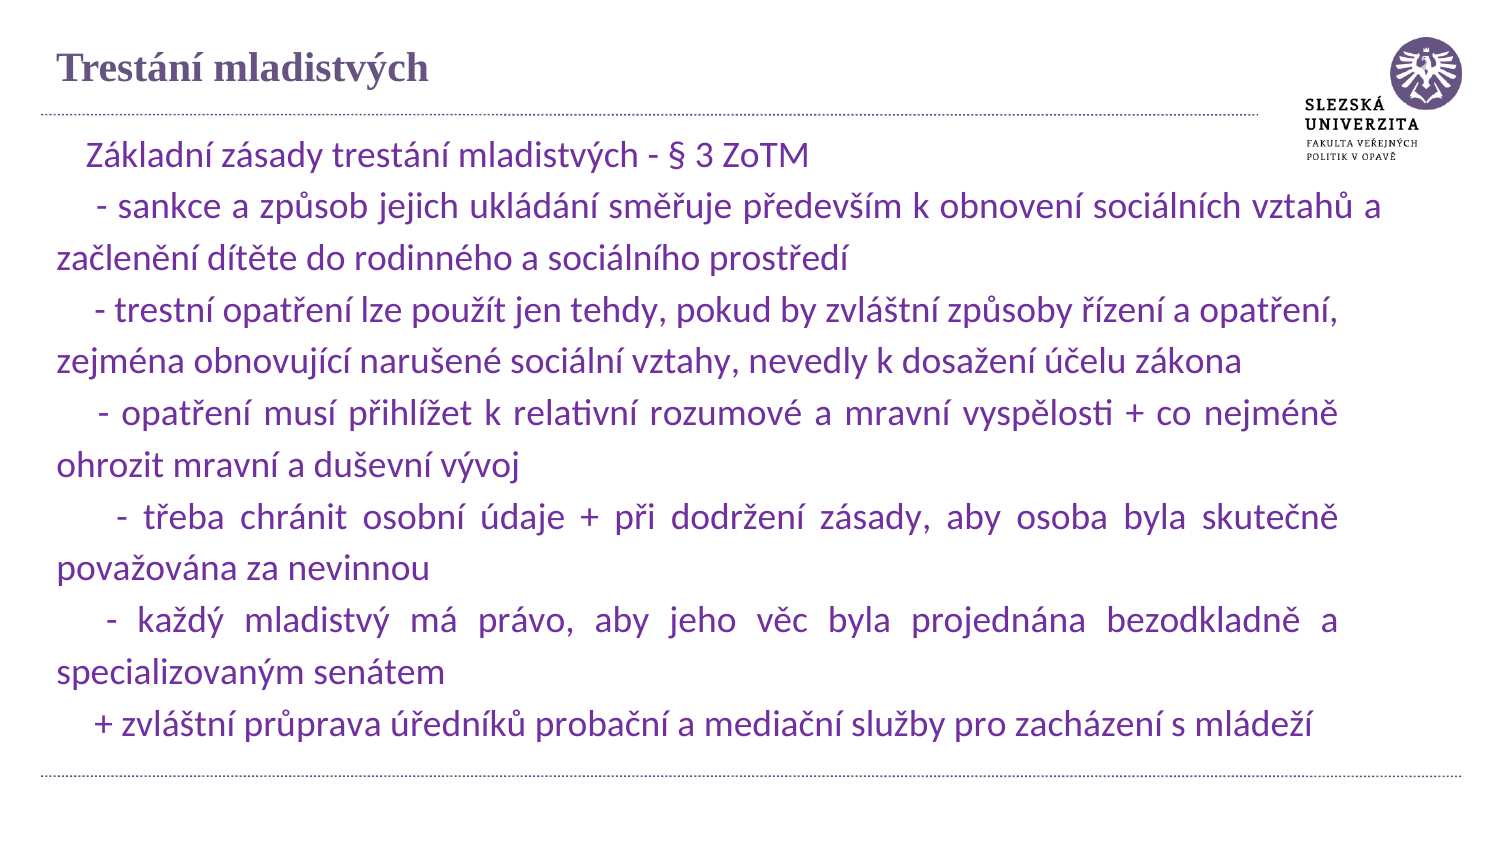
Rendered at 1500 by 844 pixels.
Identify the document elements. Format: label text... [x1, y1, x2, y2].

title Trestání mladistvých [41, 32, 1325, 115]
text_box Základní zásady trestání mladistvých - § 3 ZoTM - sankce a způsob jejich ukládání směřuje především k obnovení sociálních vztahů a začlenění dítěte do rodinného a sociálního prostředí - trestní opatření lze použít jen tehdy, pokud by zvláštní způsoby řízení a opatření, zejména obnovující narušené sociální vztahy, nevedly k dosažení účelu zákona - opatření musí přihlížet k relativní rozumové a mravní vyspělosti + co nejméně ohrozit mravní a duševní vývoj - třeba chránit osobní údaje + při dodržení zásady, aby osoba byla skutečně považována za nevinnou - každý mladistvý má právo, aby jeho věc byla projednána bezodkladně a specializovaným senátem + zvláštní průprava úředníků probační a mediační služby pro zacházení s mládeží [41, 115, 1399, 844]
